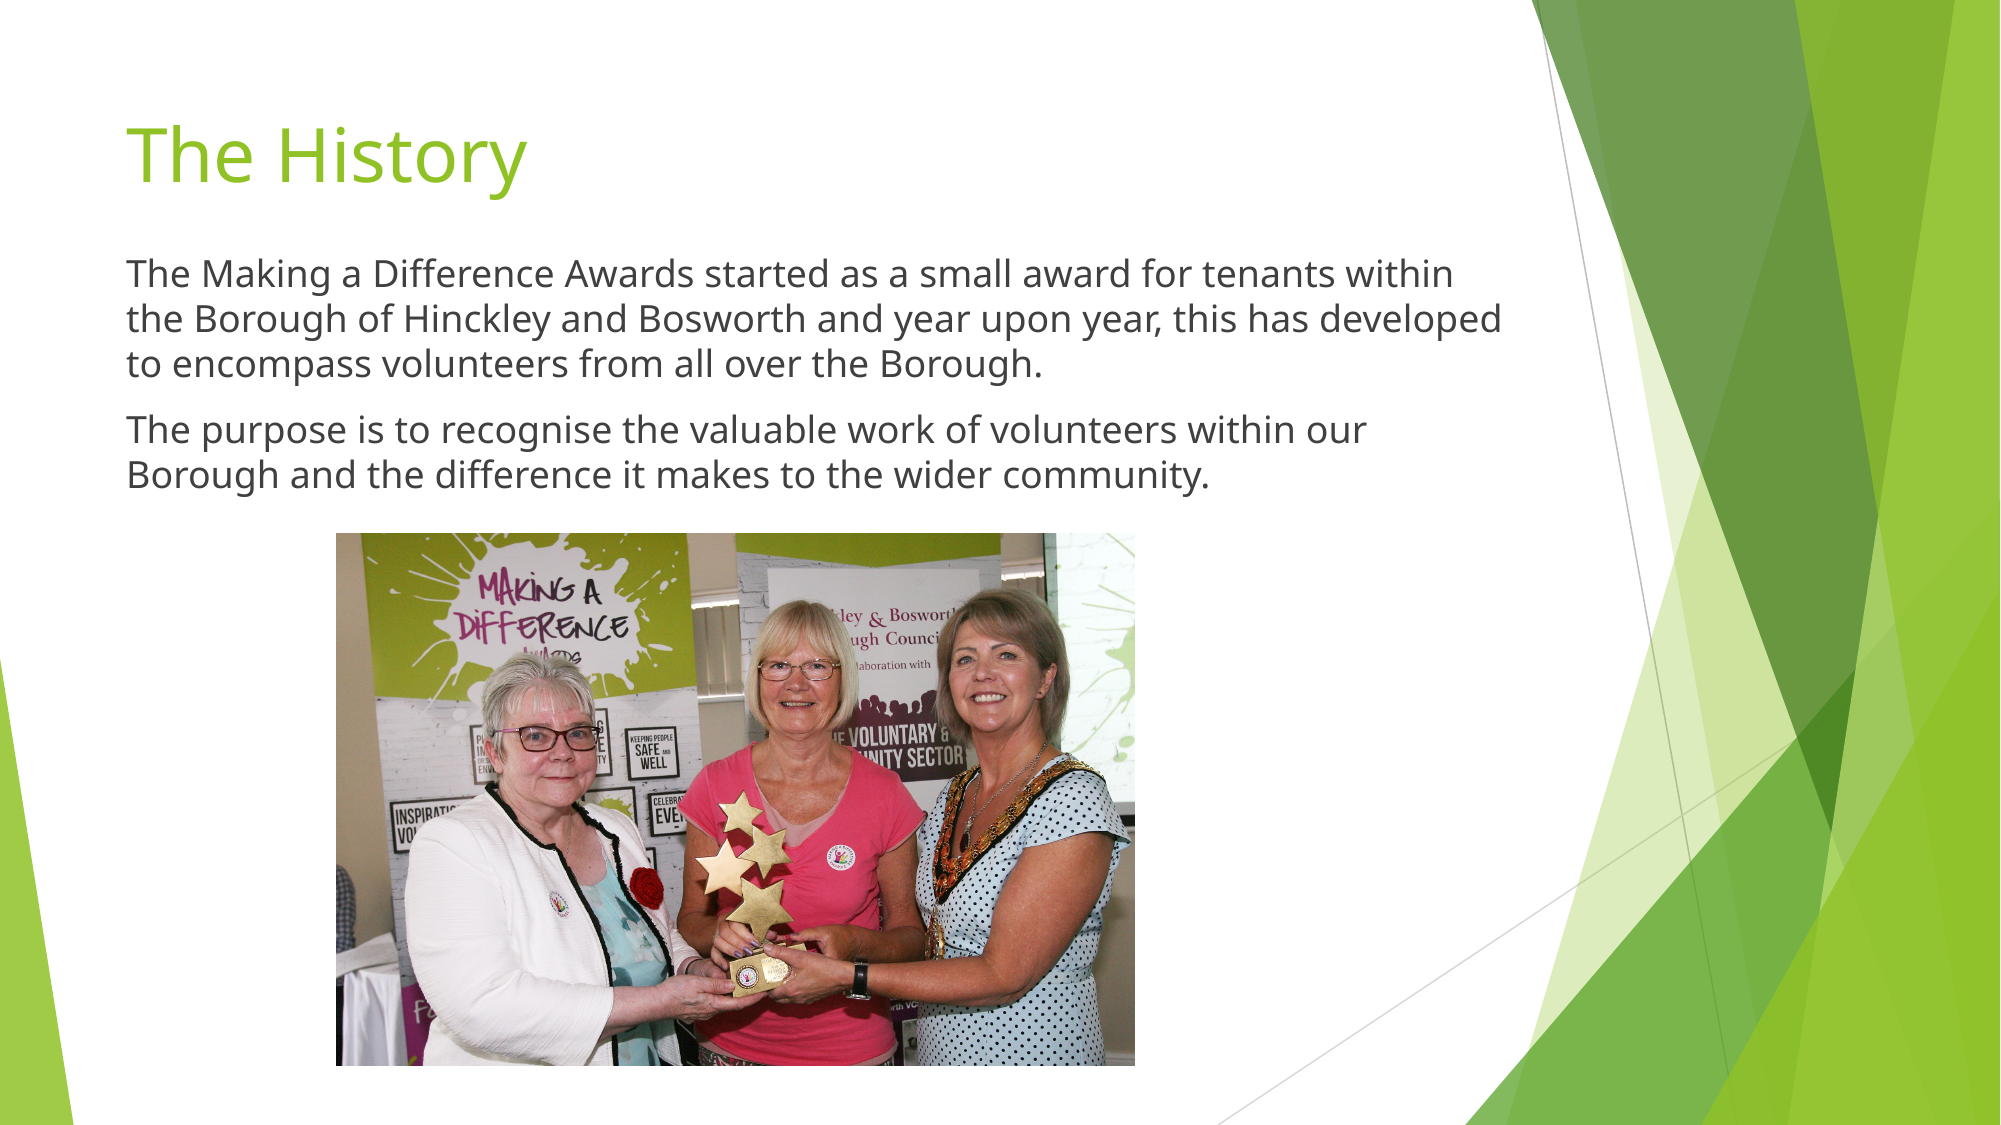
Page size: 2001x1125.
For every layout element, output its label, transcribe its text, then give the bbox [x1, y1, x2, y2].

picture [336, 533, 1135, 1066]
title The History [111, 99, 1522, 242]
list The Making a Difference Awards started as a small award for tenants within the Borough of Hinckley and Bosworth and year upon year, this has developed to encompass volunteers from all over the Borough. The purpose is to recognise the valuable work of volunteers within our Borough and the difference it makes to the wider community. [111, 242, 1522, 879]
